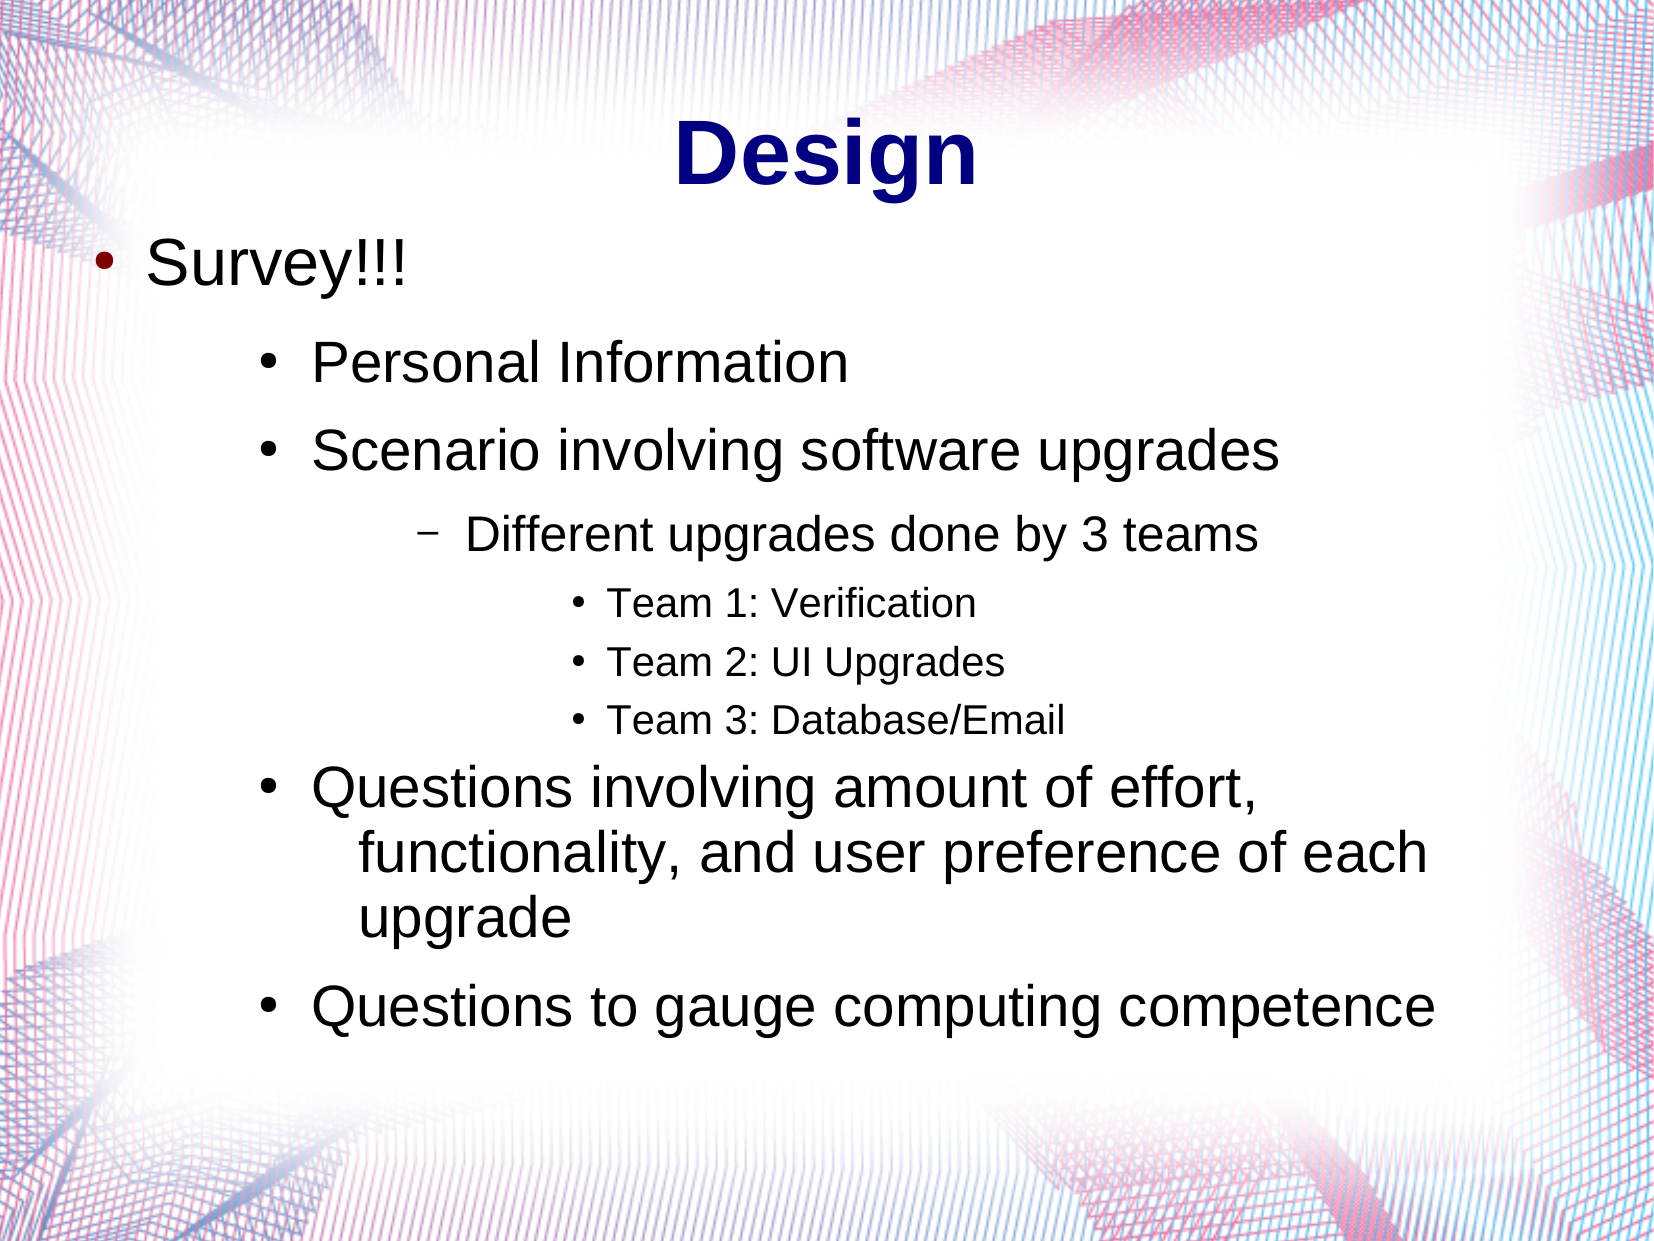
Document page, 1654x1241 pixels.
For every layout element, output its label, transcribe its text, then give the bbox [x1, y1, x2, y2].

title Design [82, 56, 1571, 250]
list Survey!!! Personal Information Scenario involving software upgrades Different upgrades done by 3 teams Team 1: Verification Team 2: UI Upgrades Team 3: Database/Email Questions involving amount of effort, functionality, and user preference of each upgrade Questions to gauge computing competence [75, 225, 1564, 1039]
picture [0, 0, 1654, 1241]
